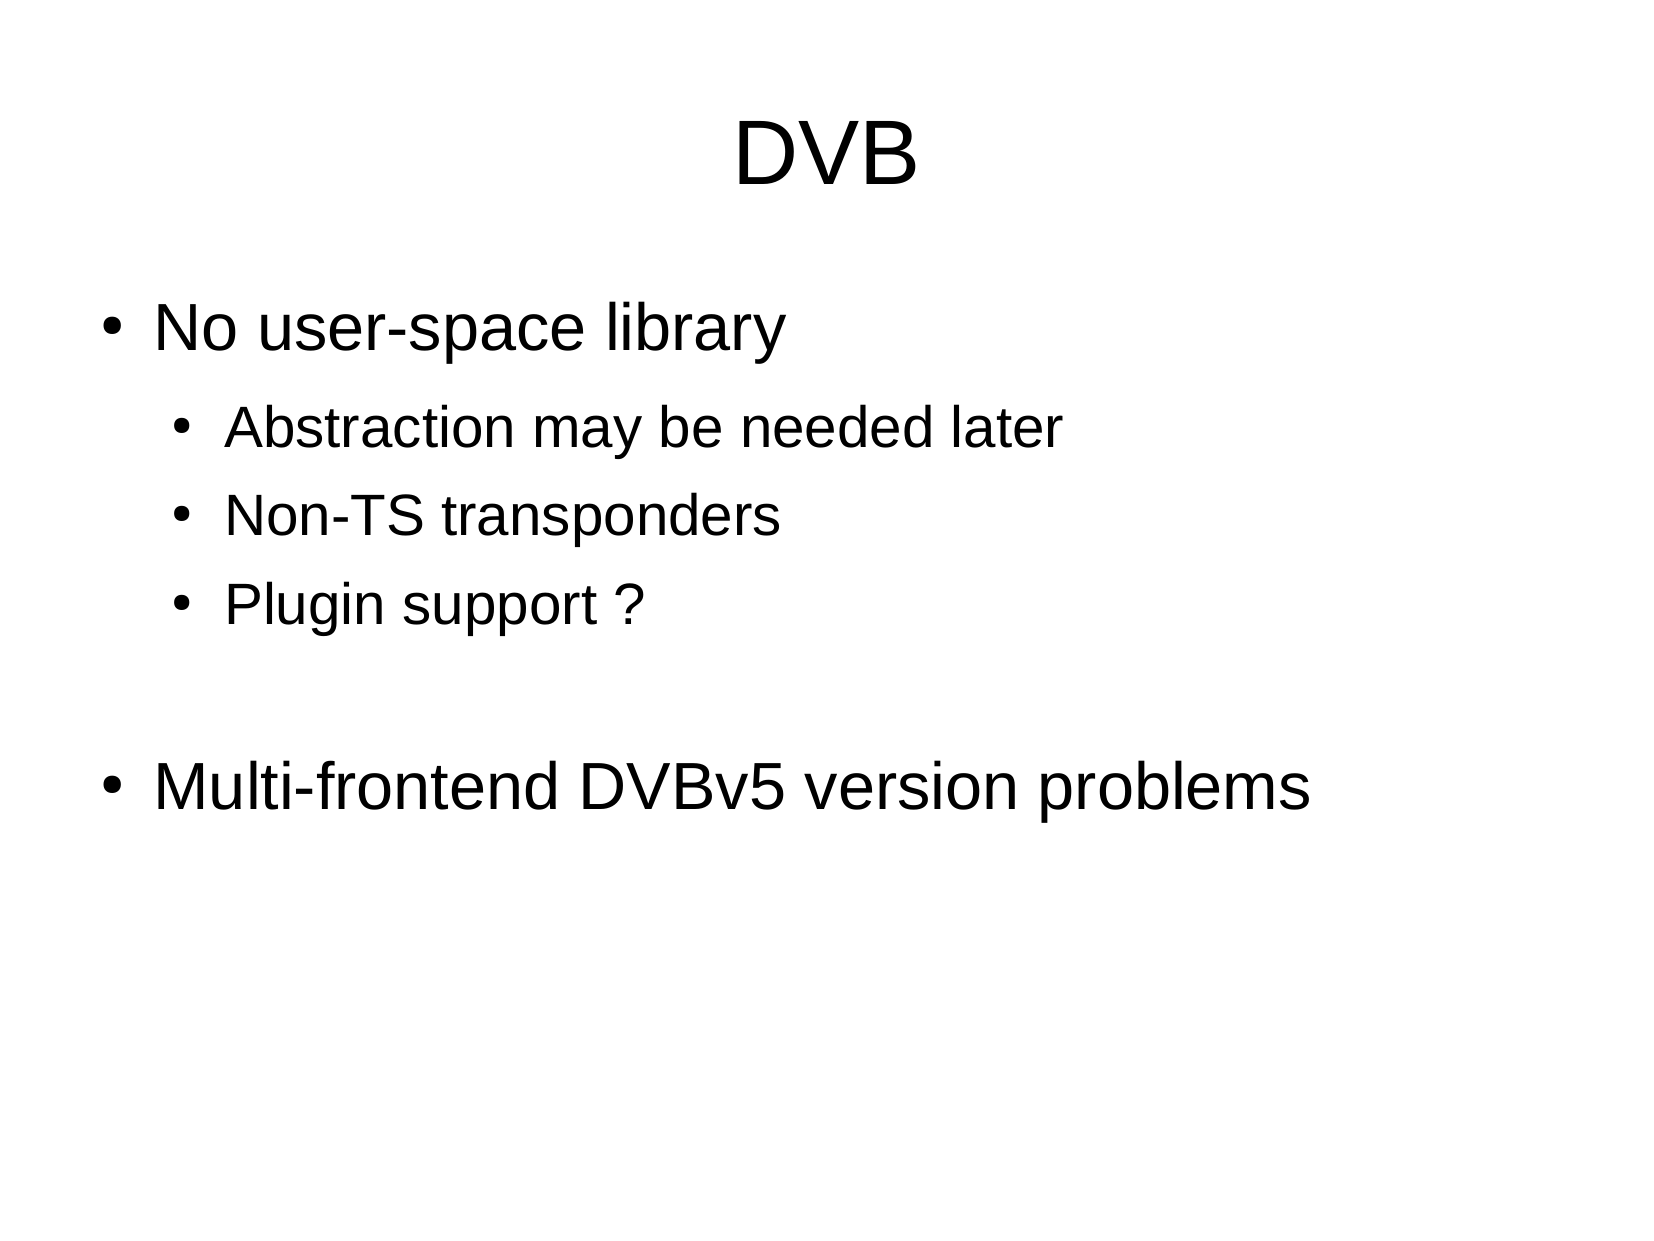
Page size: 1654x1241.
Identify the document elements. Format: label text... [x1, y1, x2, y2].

title DVB [82, 56, 1571, 250]
list No user-space library Abstraction may be needed later Non-TS transponders Plugin support ? Multi-frontend DVBv5 version problems [82, 290, 1571, 1109]
